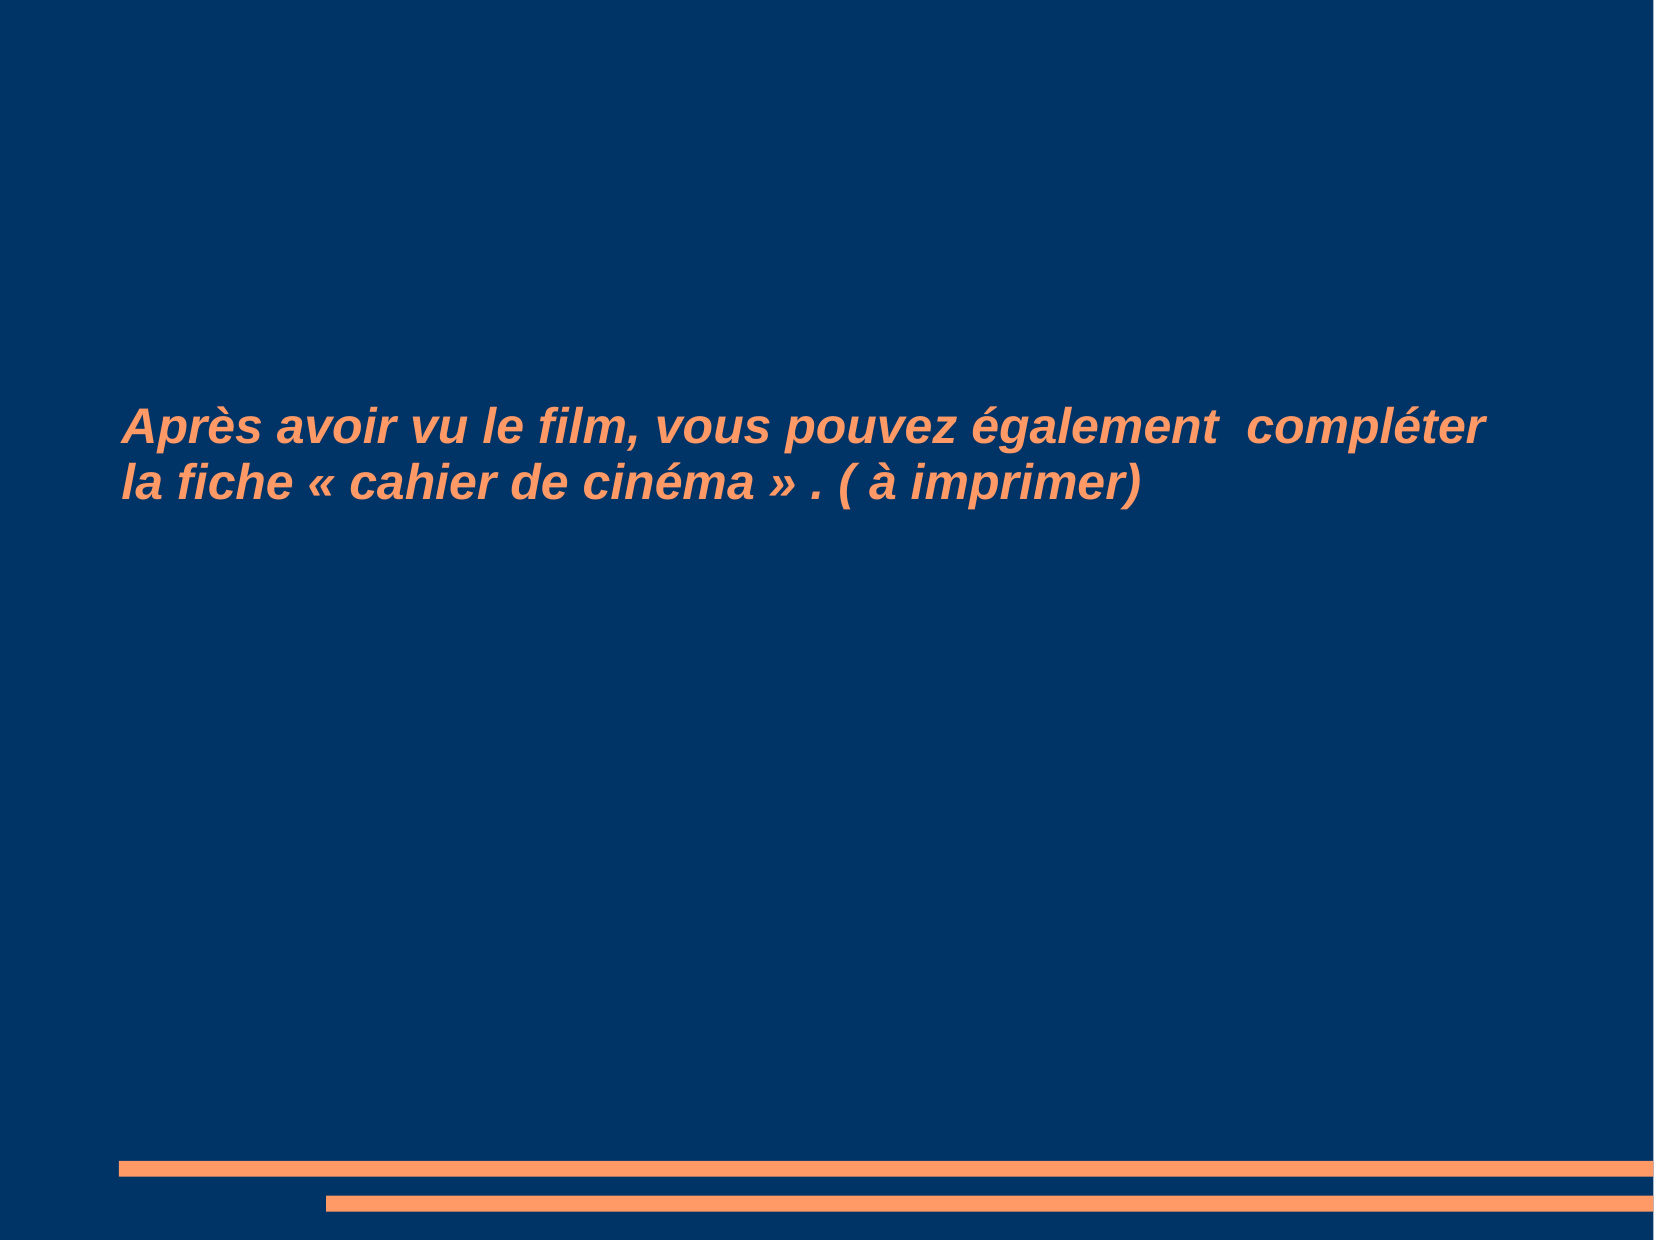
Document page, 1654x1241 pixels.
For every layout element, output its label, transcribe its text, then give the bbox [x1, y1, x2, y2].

title Après avoir vu le film, vous pouvez également compléter la fiche « cahier de cinéma » . ( à imprimer) [121, 46, 1534, 863]
